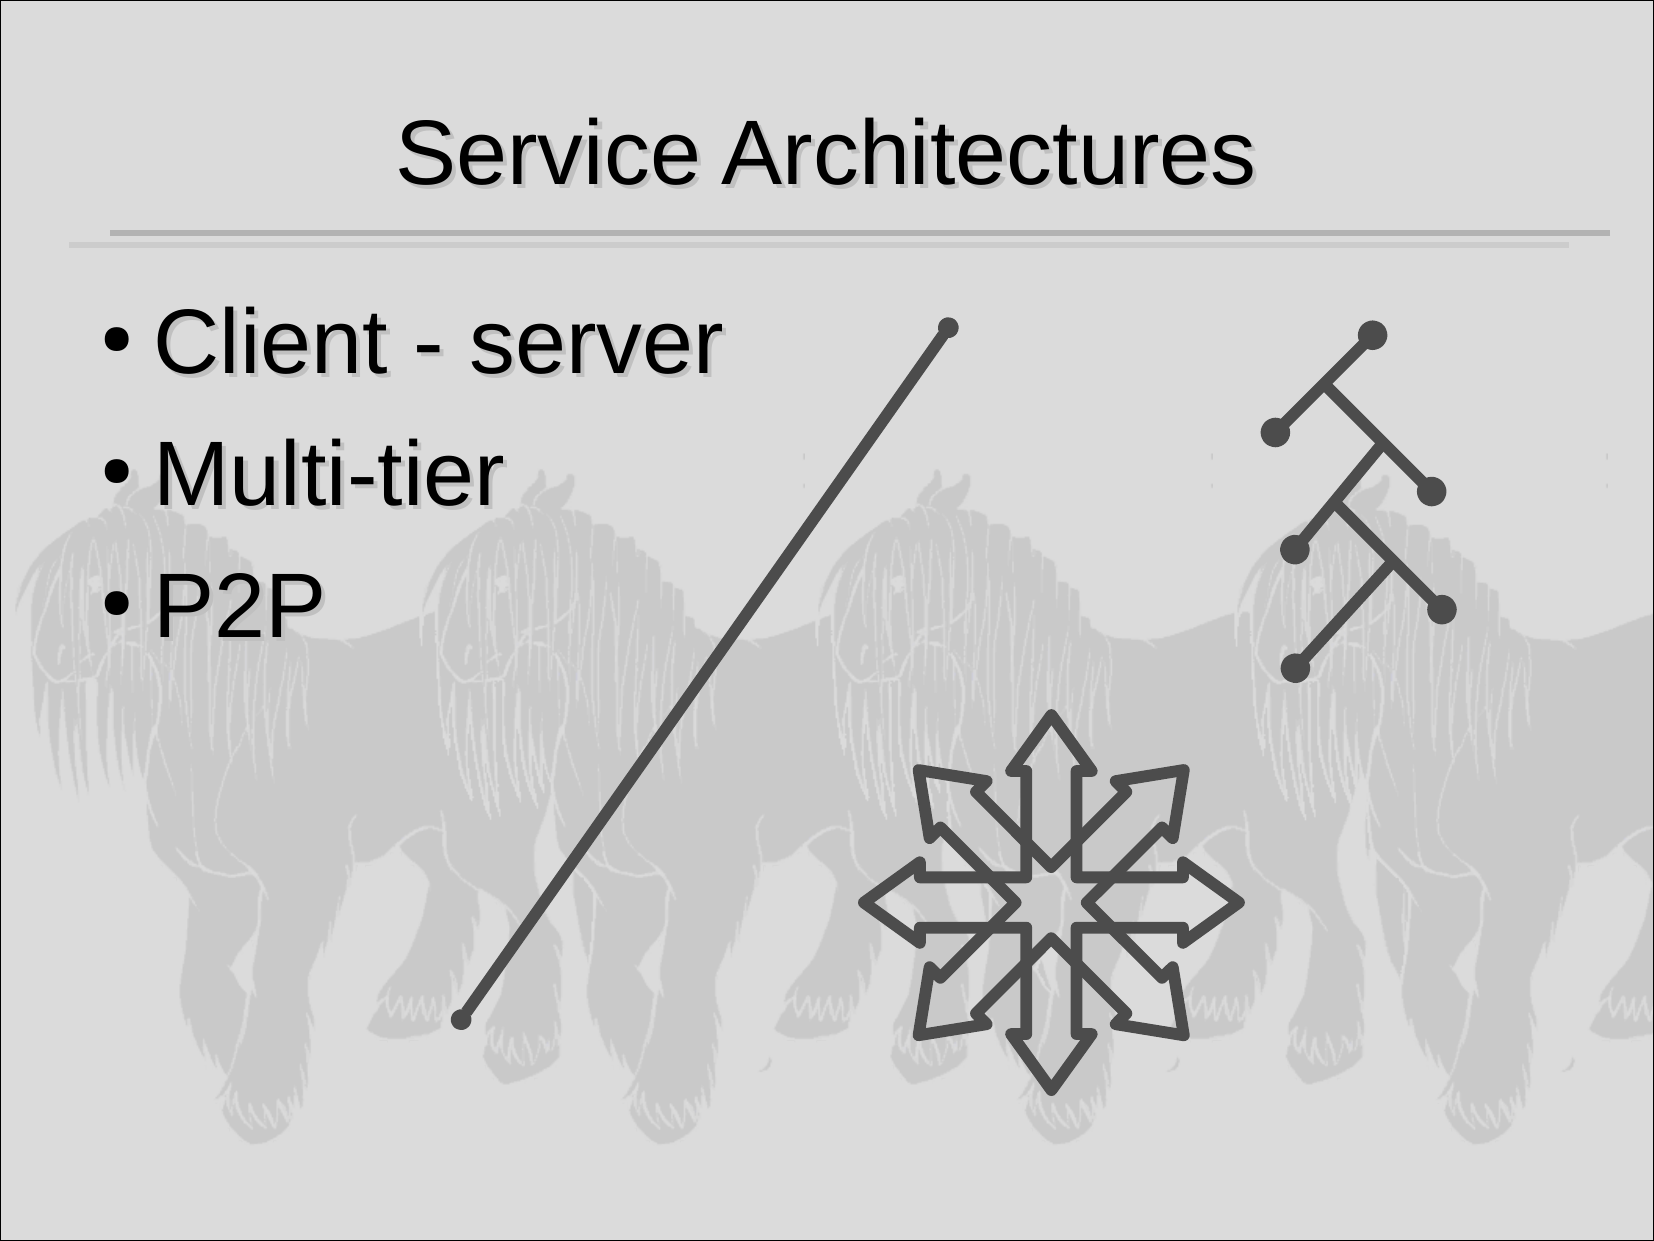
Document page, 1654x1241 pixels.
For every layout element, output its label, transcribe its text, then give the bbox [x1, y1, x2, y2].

title Service Architectures [82, 49, 1571, 257]
list Client - server Multi-tier P2P [82, 290, 809, 1109]
